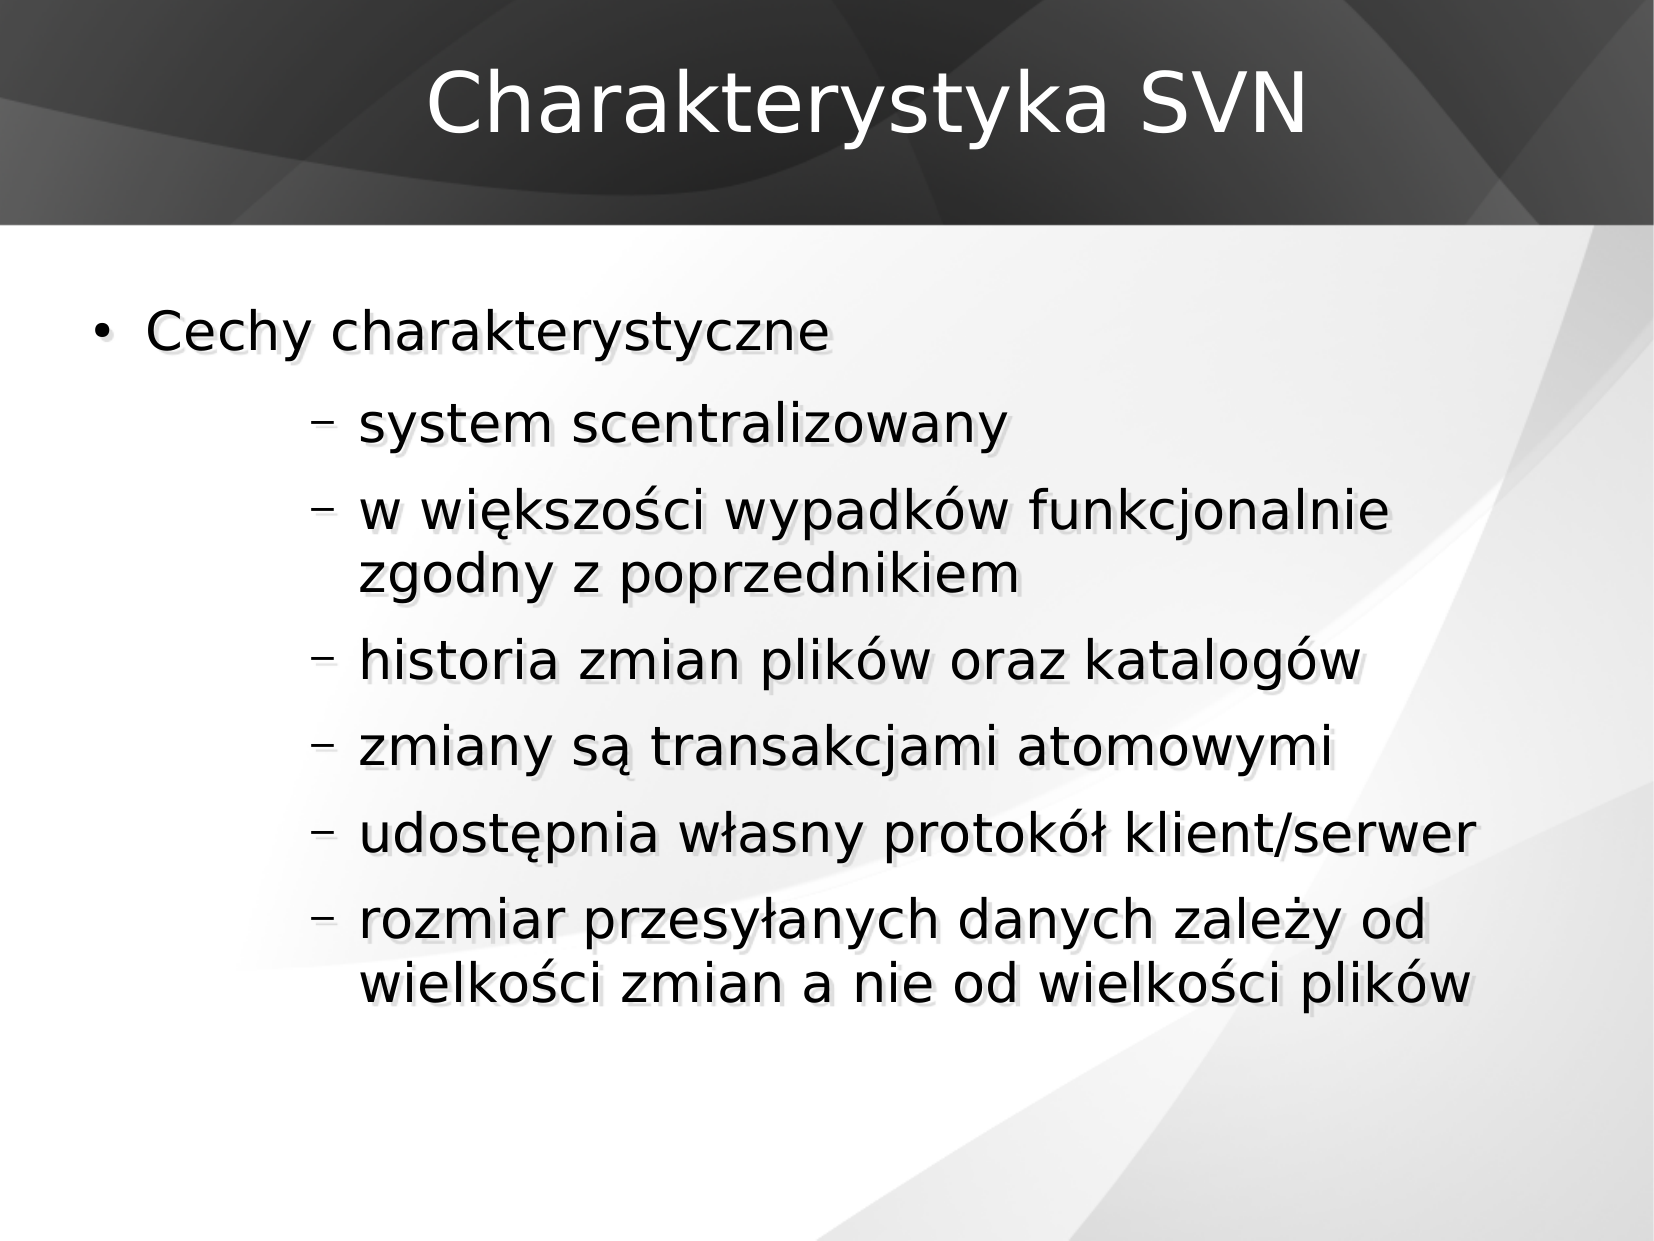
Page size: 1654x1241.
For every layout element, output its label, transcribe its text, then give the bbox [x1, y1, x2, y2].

list Cechy charakterystyczne system scentralizowany w większości wypadków funkcjonalnie zgodny z poprzednikiem historia zmian plików oraz katalogów zmiany są transakcjami atomowymi udostępnia własny protokół klient/serwer rozmiar przesyłanych danych zależy od wielkości zmian a nie od wielkości plików [75, 300, 1538, 1015]
title Charakterystyka SVN [124, 0, 1613, 208]
picture [0, 0, 1654, 1241]
